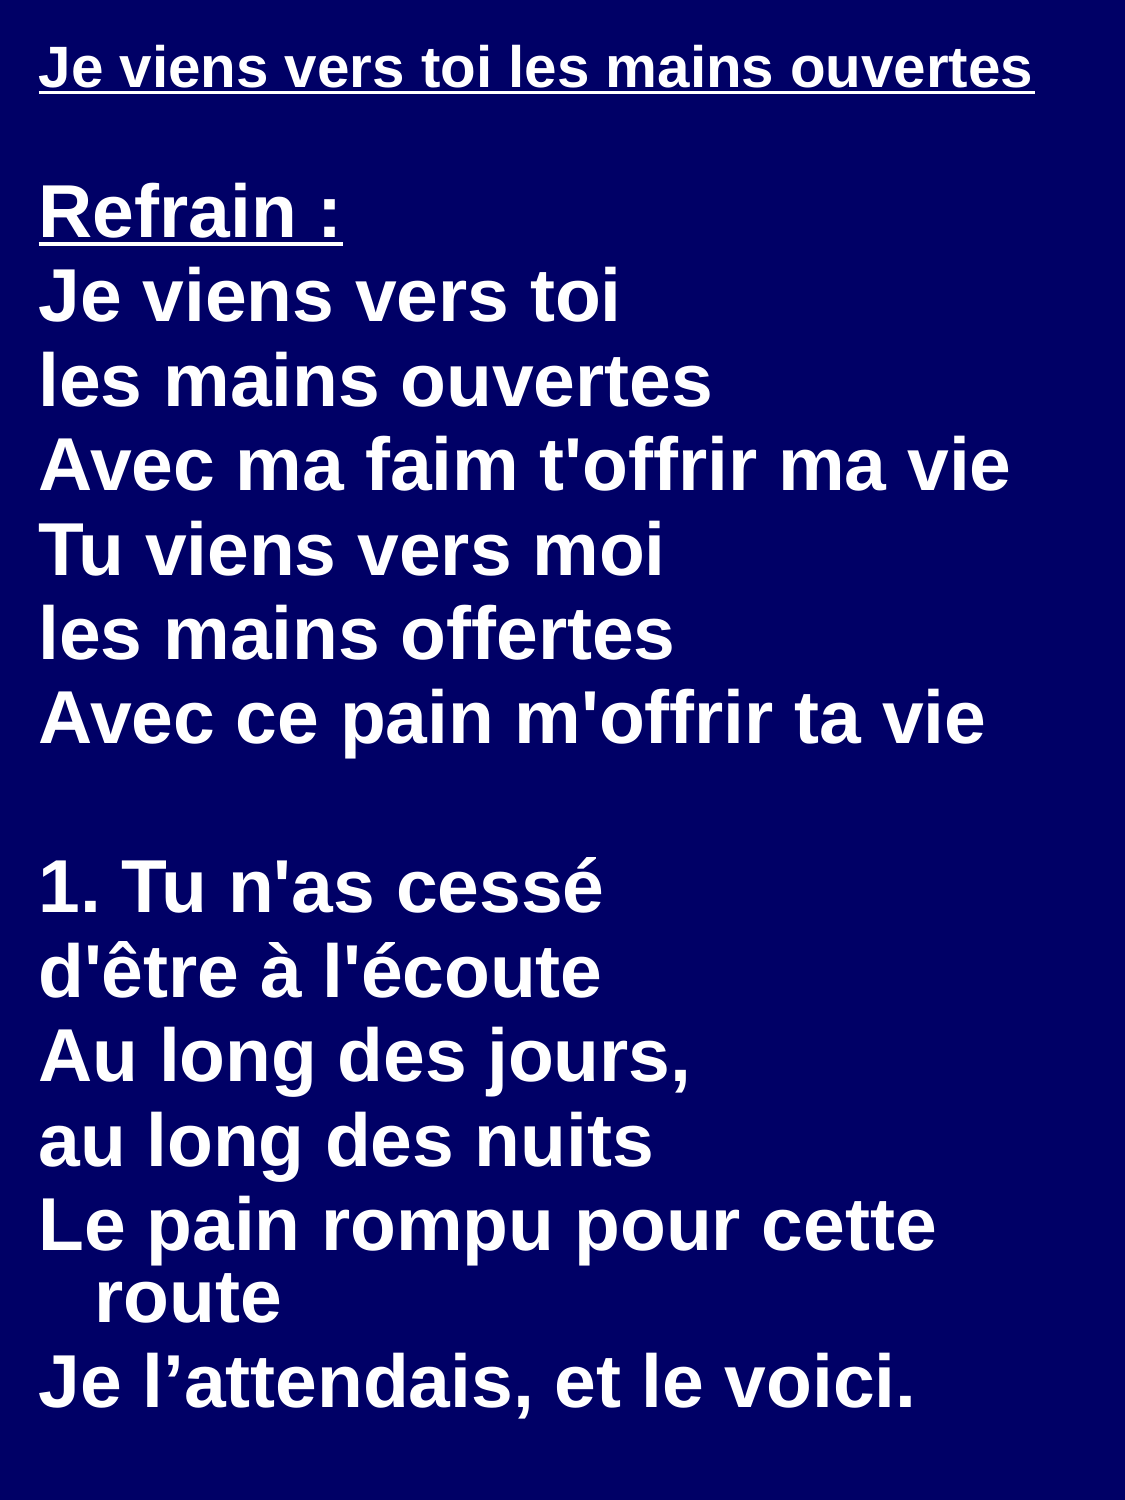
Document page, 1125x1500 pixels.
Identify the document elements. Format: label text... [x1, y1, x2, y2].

text_box Je viens vers toi les mains ouvertes Refrain : Je viens vers toi les mains ouvertes Avec ma faim t'offrir ma vie Tu viens vers moi les mains offertes Avec ce pain m'offrir ta vie 1. Tu n'as cessé d'être à l'écoute Au long des jours, au long des nuits Le pain rompu pour cette route Je l’attendais, et le voici. [23, 35, 1125, 1441]
